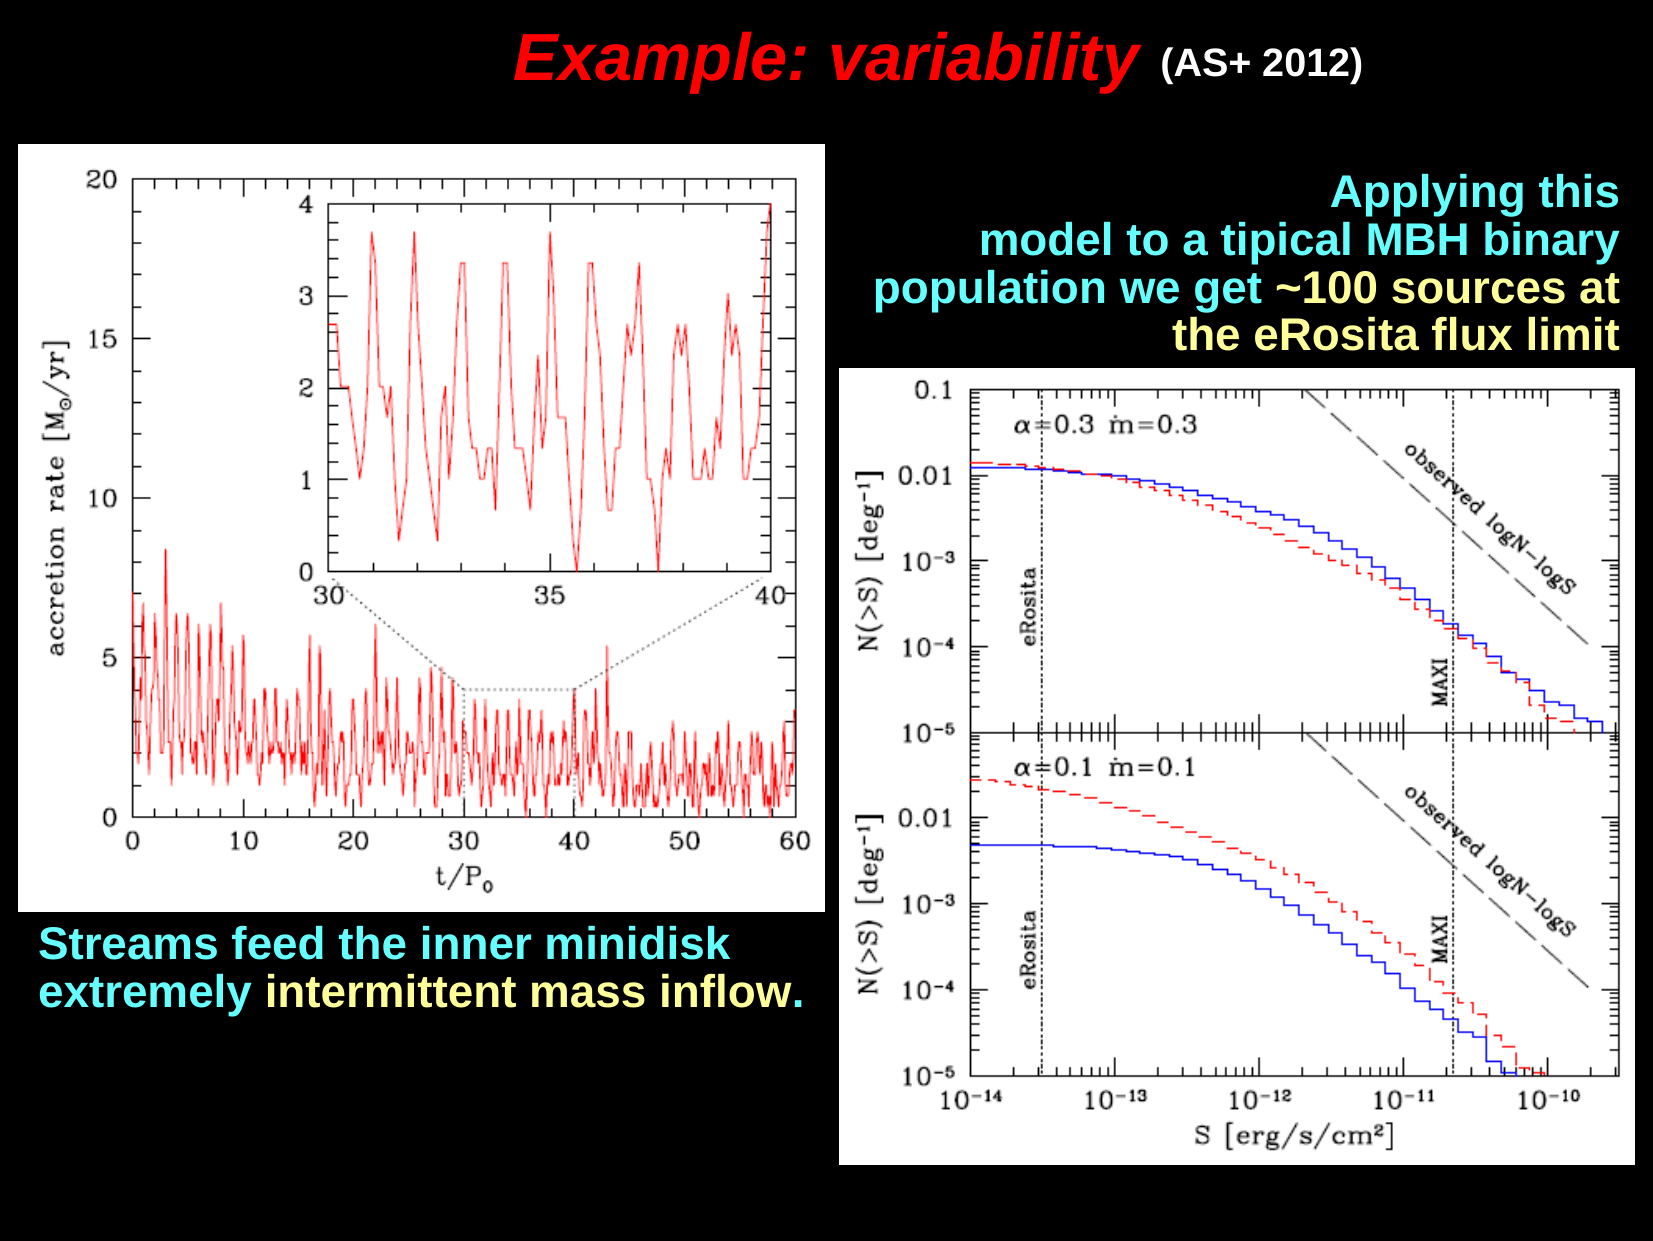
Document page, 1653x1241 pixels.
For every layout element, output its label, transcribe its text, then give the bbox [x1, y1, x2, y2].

text_box Applying this model to a tipical MBH binary population we get ~100 sources at the eRosita flux limit [810, 161, 1636, 416]
picture [839, 416, 1635, 1165]
text_box Example: variability [478, 27, 1159, 94]
picture [18, 144, 825, 912]
text_box (AS+ 2012) [1145, 23, 1424, 92]
text_box Streams feed the inner minidisk extremely intermittent mass inflow. [23, 913, 856, 1120]
